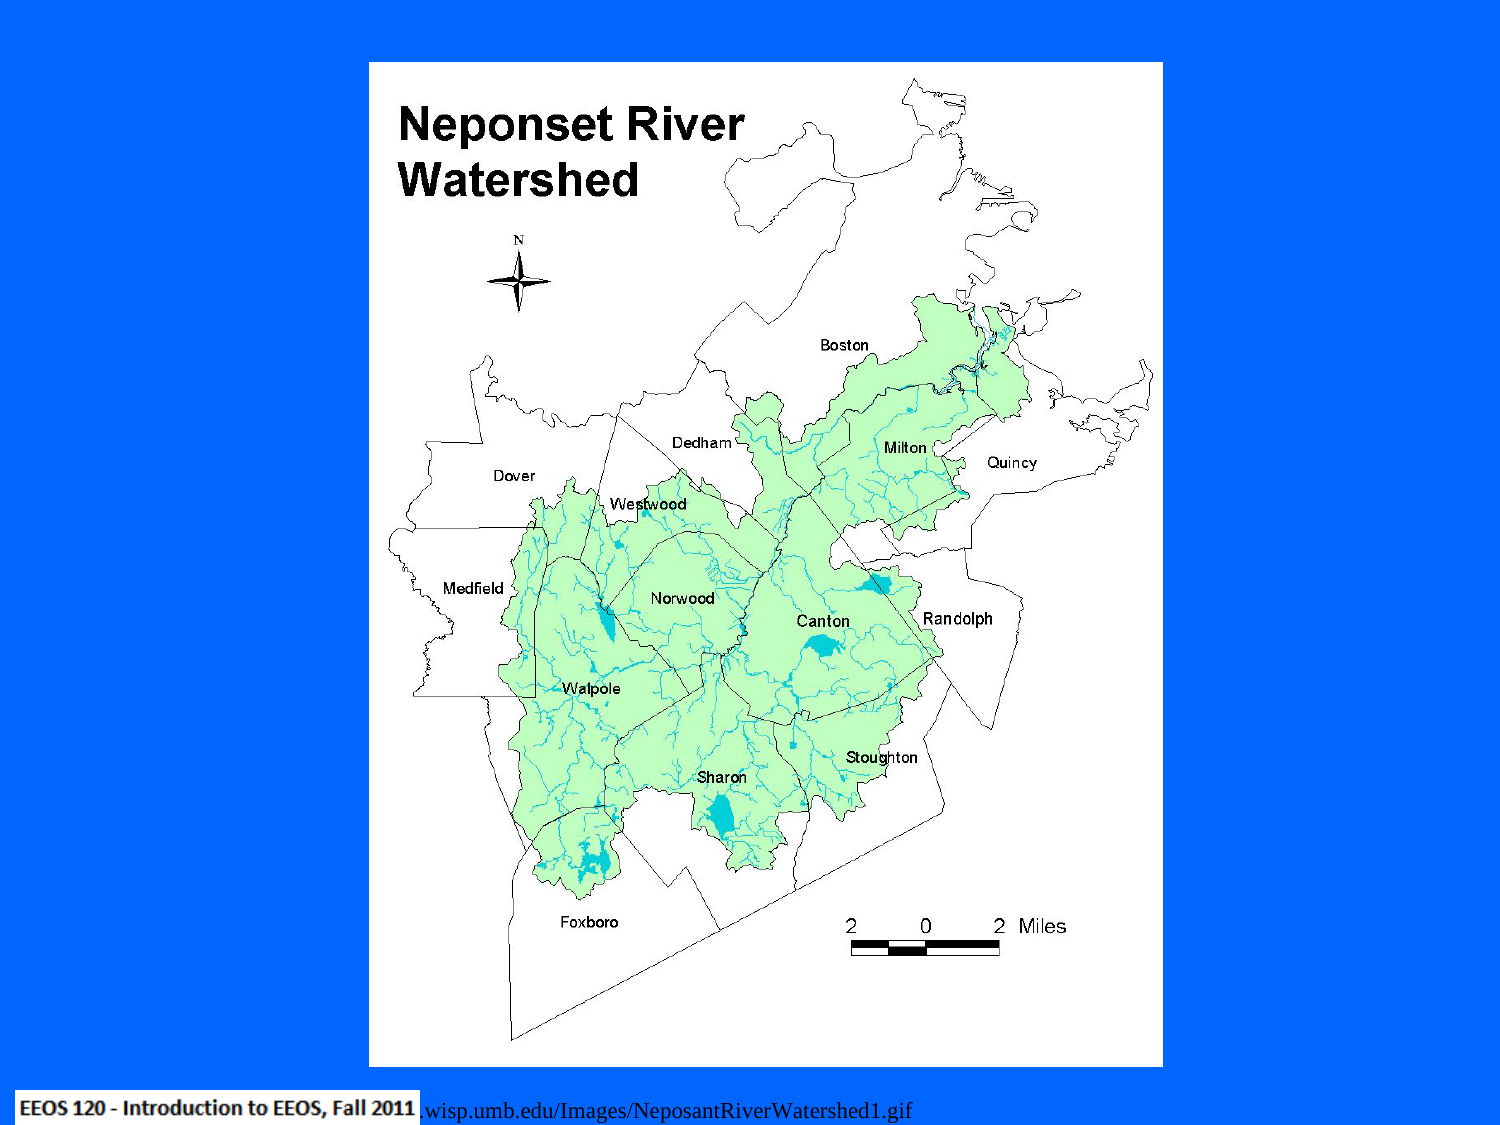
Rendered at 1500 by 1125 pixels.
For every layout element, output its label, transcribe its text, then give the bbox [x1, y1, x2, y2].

text_box Image courtesy of UMB: http://www.wisp.umb.edu/Images/NeposantRiverWatershed1.gif [62, 1087, 930, 1125]
picture [15, 1090, 420, 1125]
picture [369, 62, 1163, 1067]
